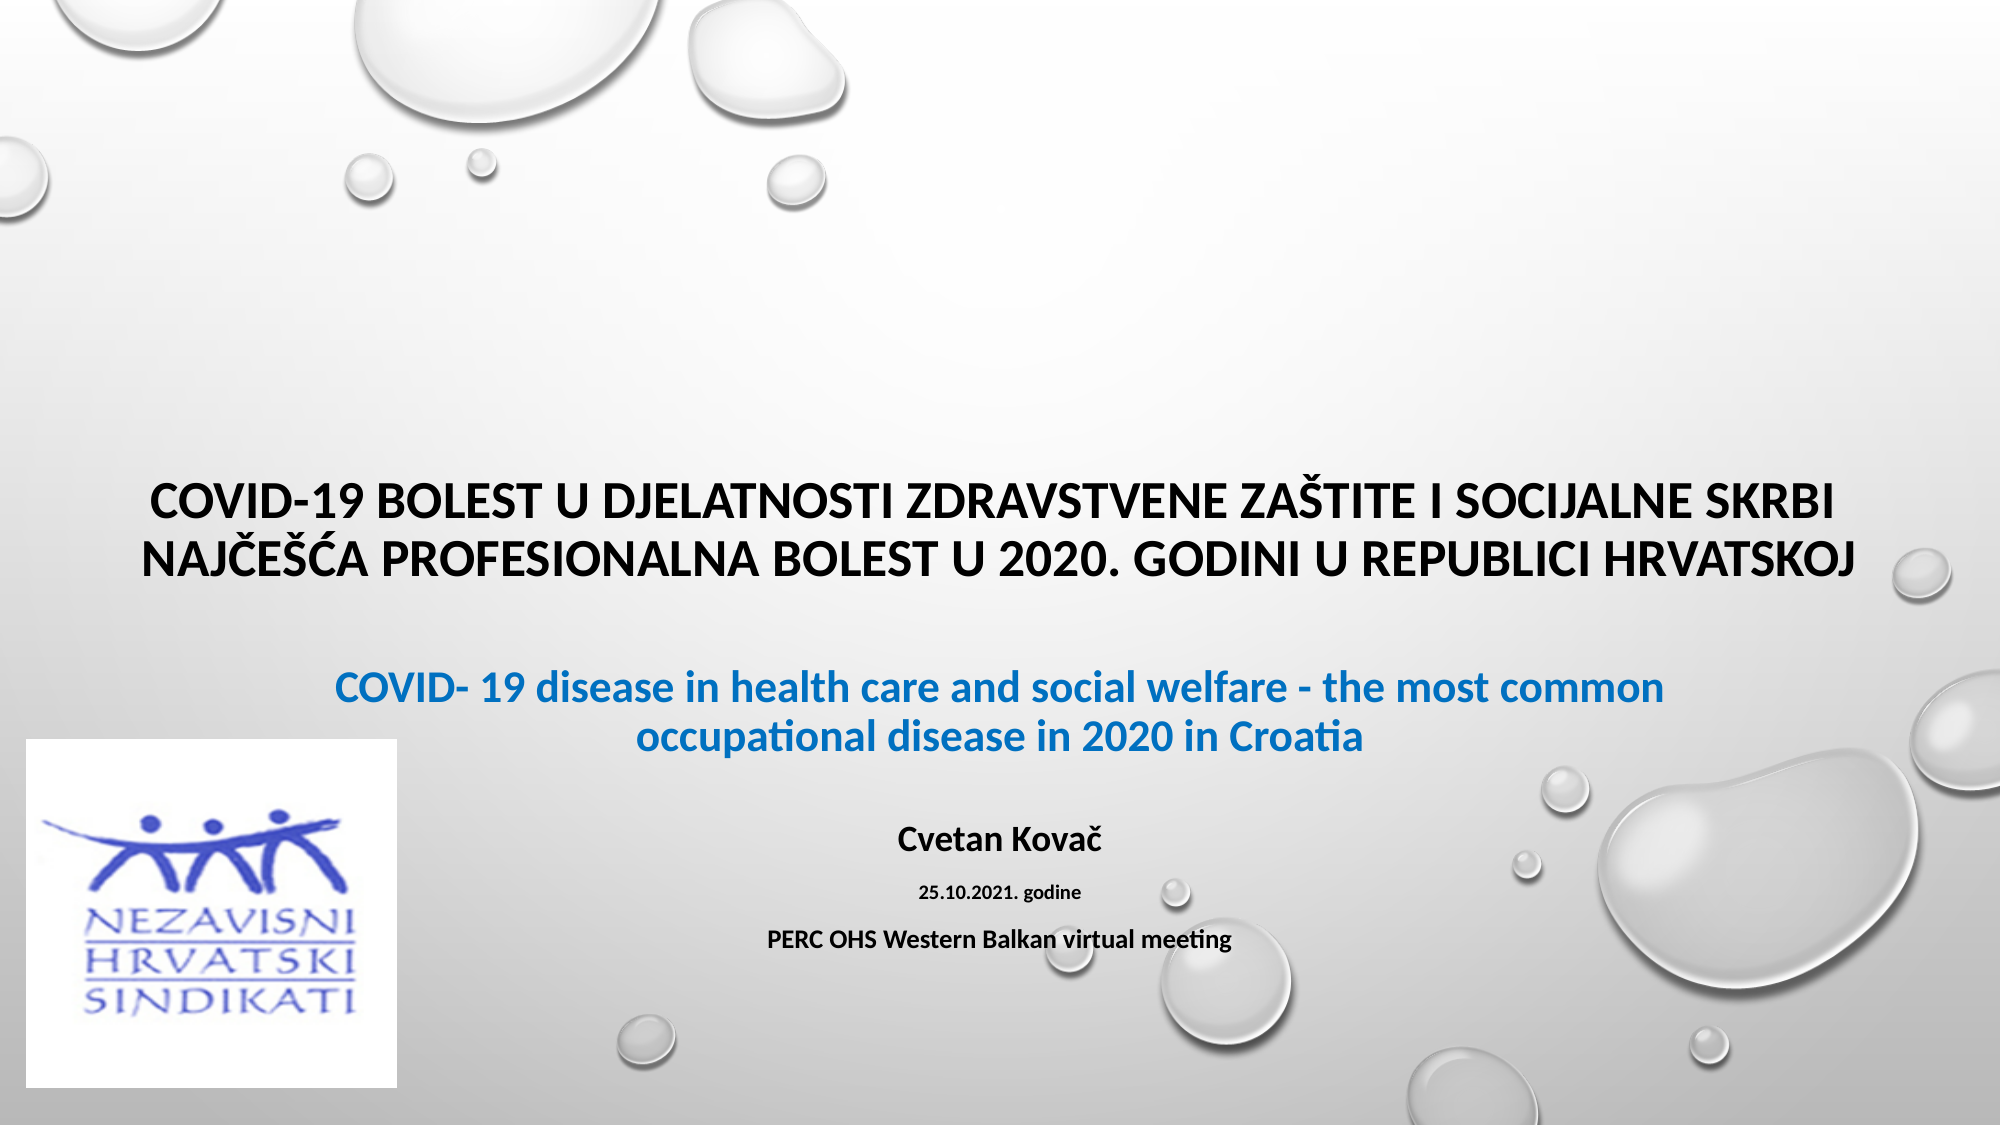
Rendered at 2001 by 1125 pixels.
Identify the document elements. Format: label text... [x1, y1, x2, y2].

picture [26, 739, 397, 1088]
title COVID-19 BOLEST U DJELATNOSTI ZDRAVSTVENE ZAŠTITE I SOCIJALNE SKRBI NAJČEŠĆA PROFESIONALNA BOLEST U 2020. GODINI U REPUBLICI HRVATSKOJ COVID- 19 disease in health care and social welfare - the most common occupational disease in 2020 in Croatia Cvetan Kovač 25.10.2021. godine PERC OHS Western Balkan virtual meeting [121, 459, 1879, 987]
